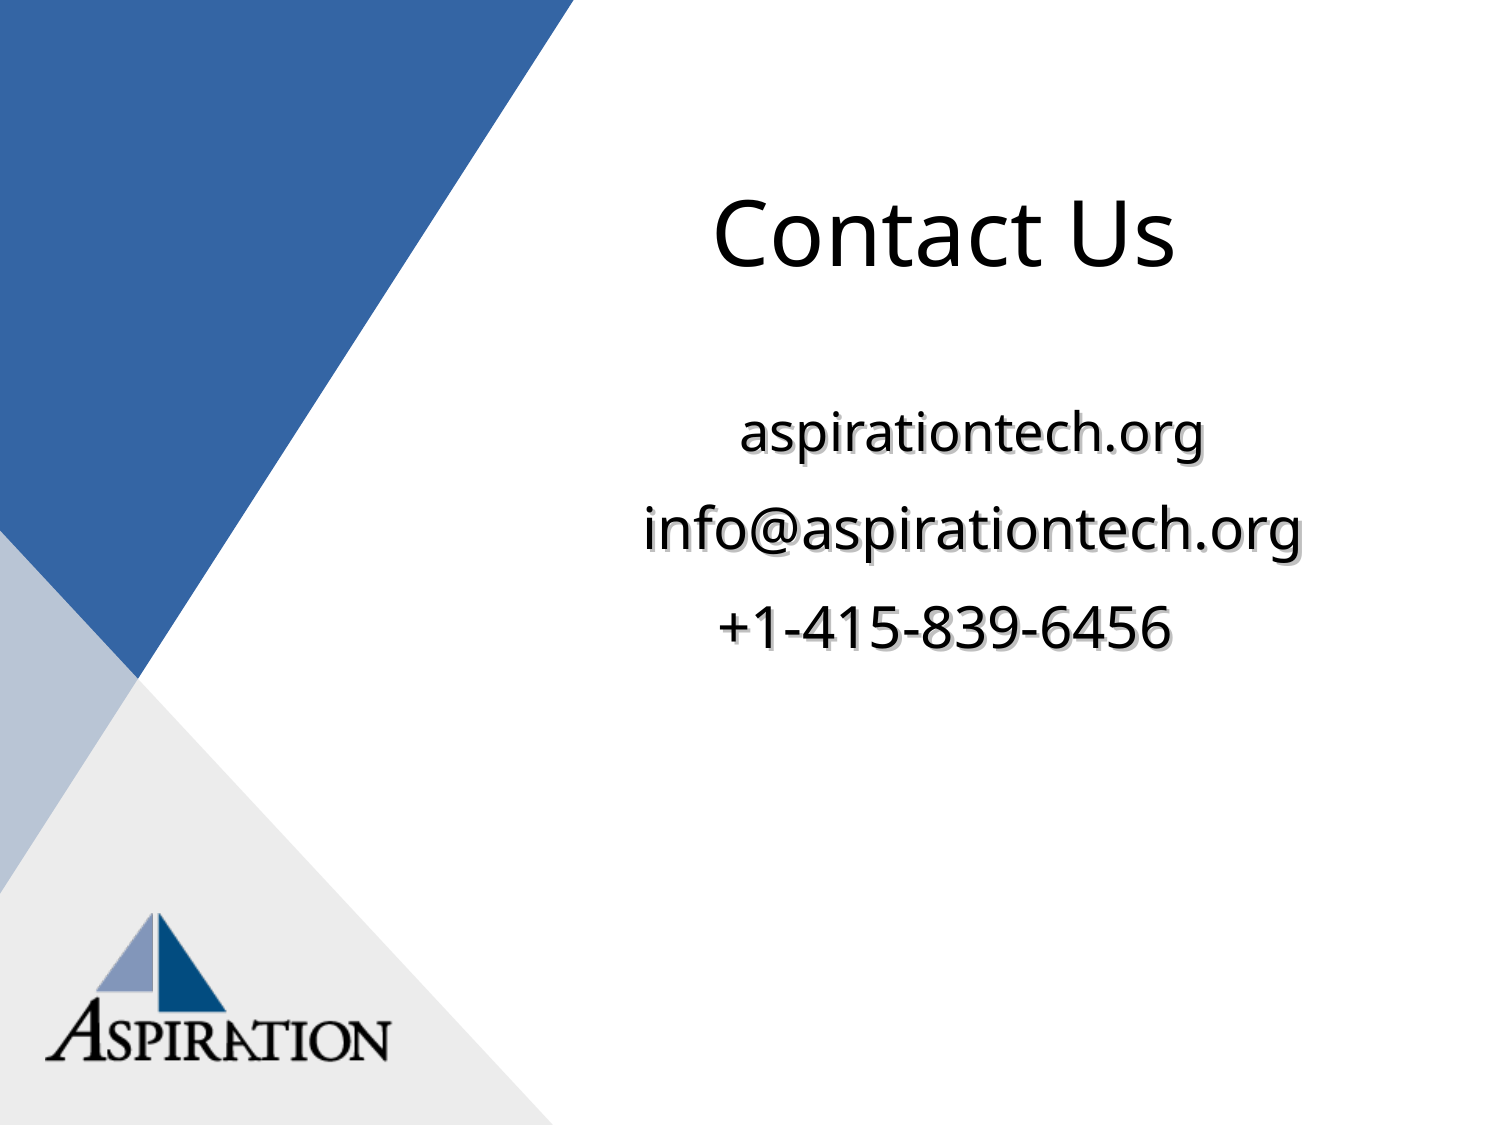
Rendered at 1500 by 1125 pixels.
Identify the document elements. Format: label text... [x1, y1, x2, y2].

title Contact Us [465, 139, 1425, 327]
list aspirationtech.org info@aspirationtech.org +1-415-839-6456 [465, 398, 1425, 751]
picture [45, 913, 394, 1081]
